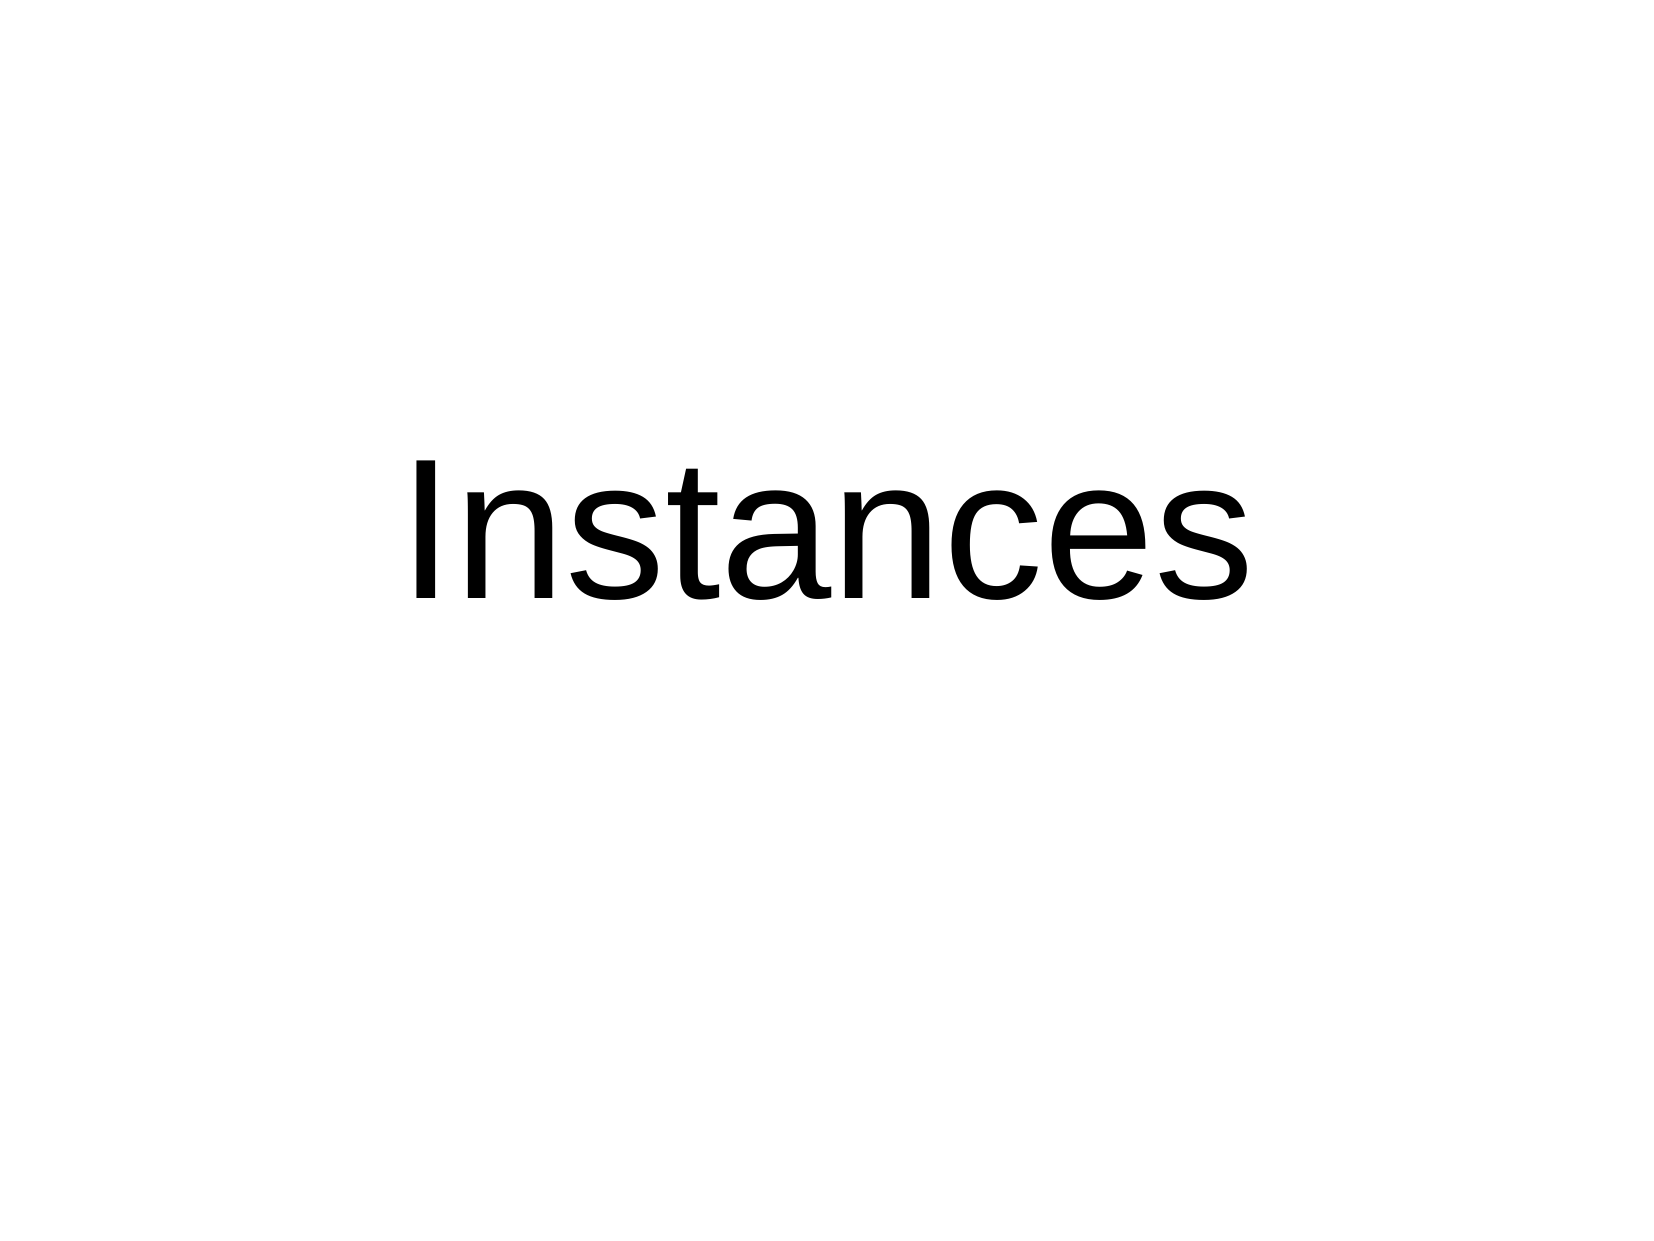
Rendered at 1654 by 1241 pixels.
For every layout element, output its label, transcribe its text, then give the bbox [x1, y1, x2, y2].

subtitle Instances [82, 49, 1571, 1010]
